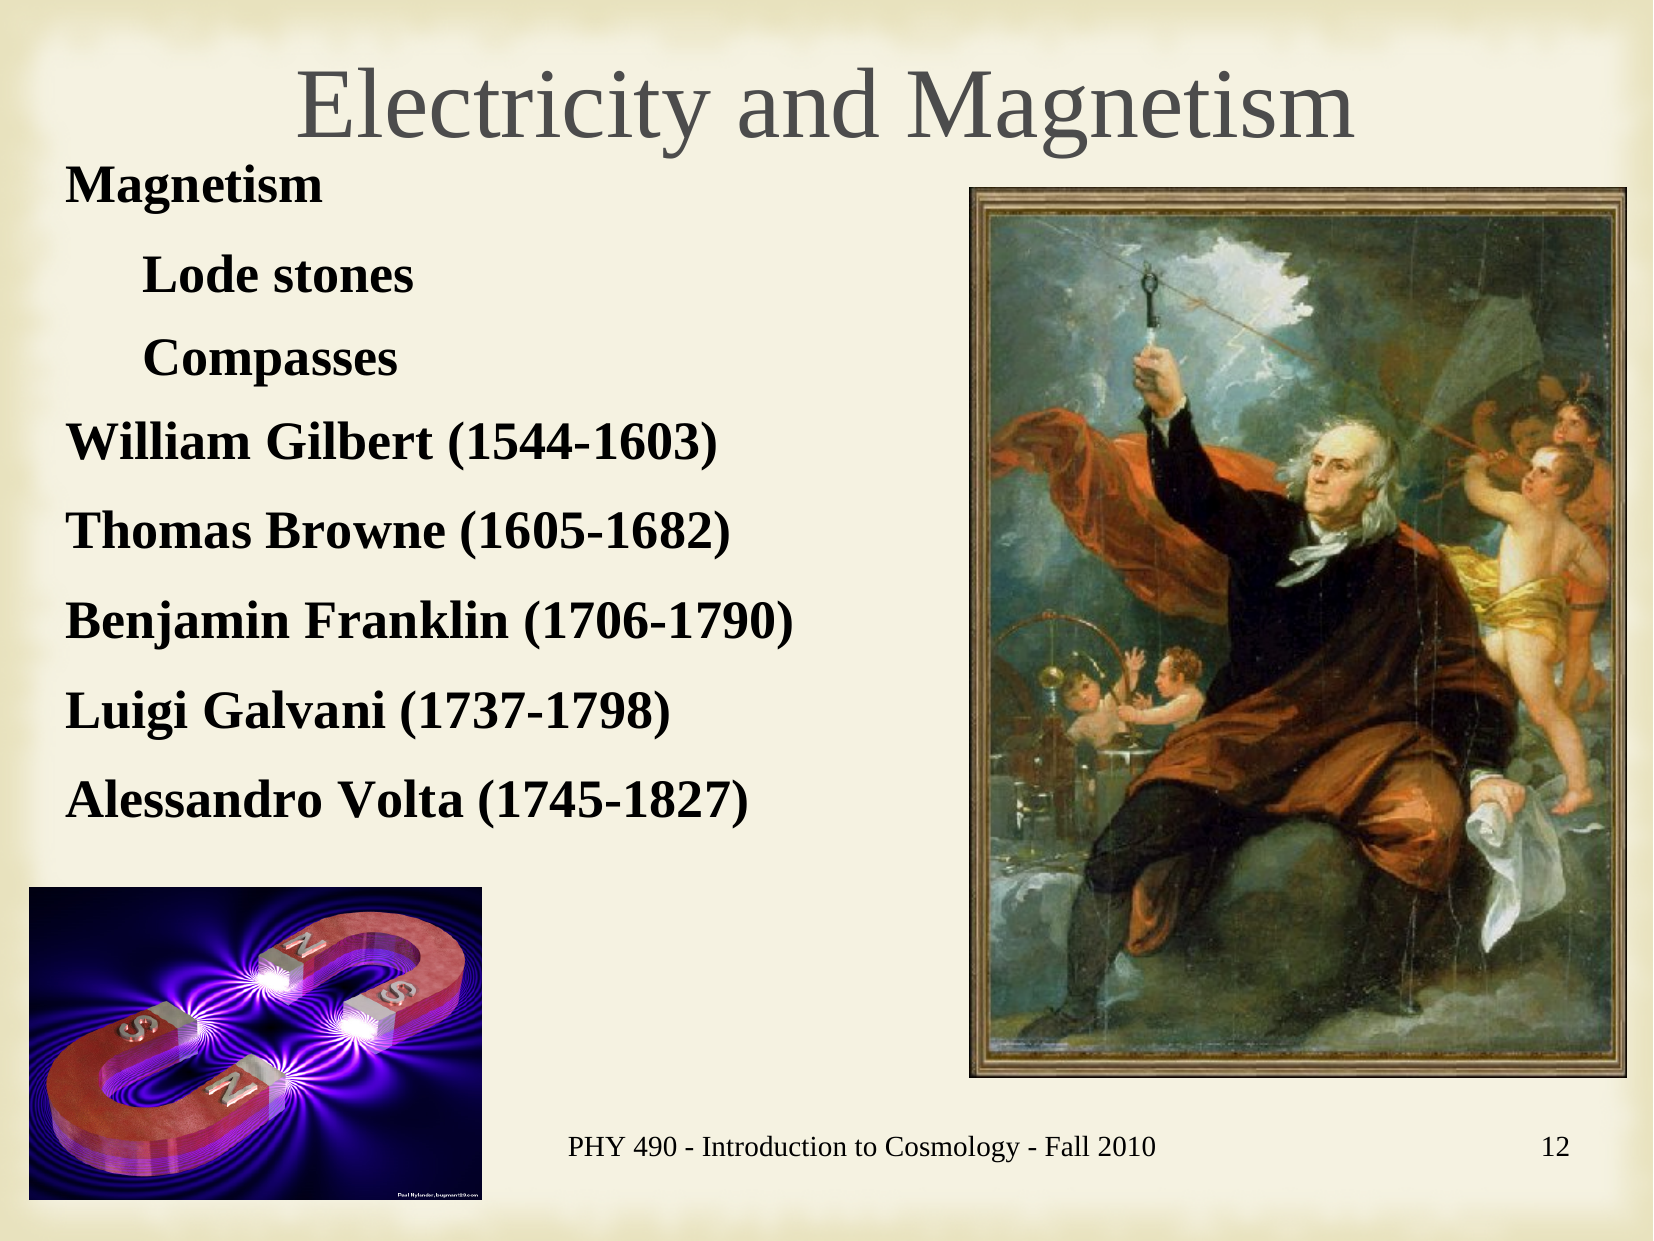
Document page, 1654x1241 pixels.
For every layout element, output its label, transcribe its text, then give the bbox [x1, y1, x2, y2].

list Magnetism Lode stones Compasses William Gilbert (1544-1603) Thomas Browne (1605-1682) Benjamin Franklin (1706-1790) Luigi Galvani (1737-1798) Alessandro Volta (1745-1827) [47, 154, 938, 840]
title Electricity and Magnetism [82, 0, 1571, 208]
picture [0, 0, 1653, 1241]
